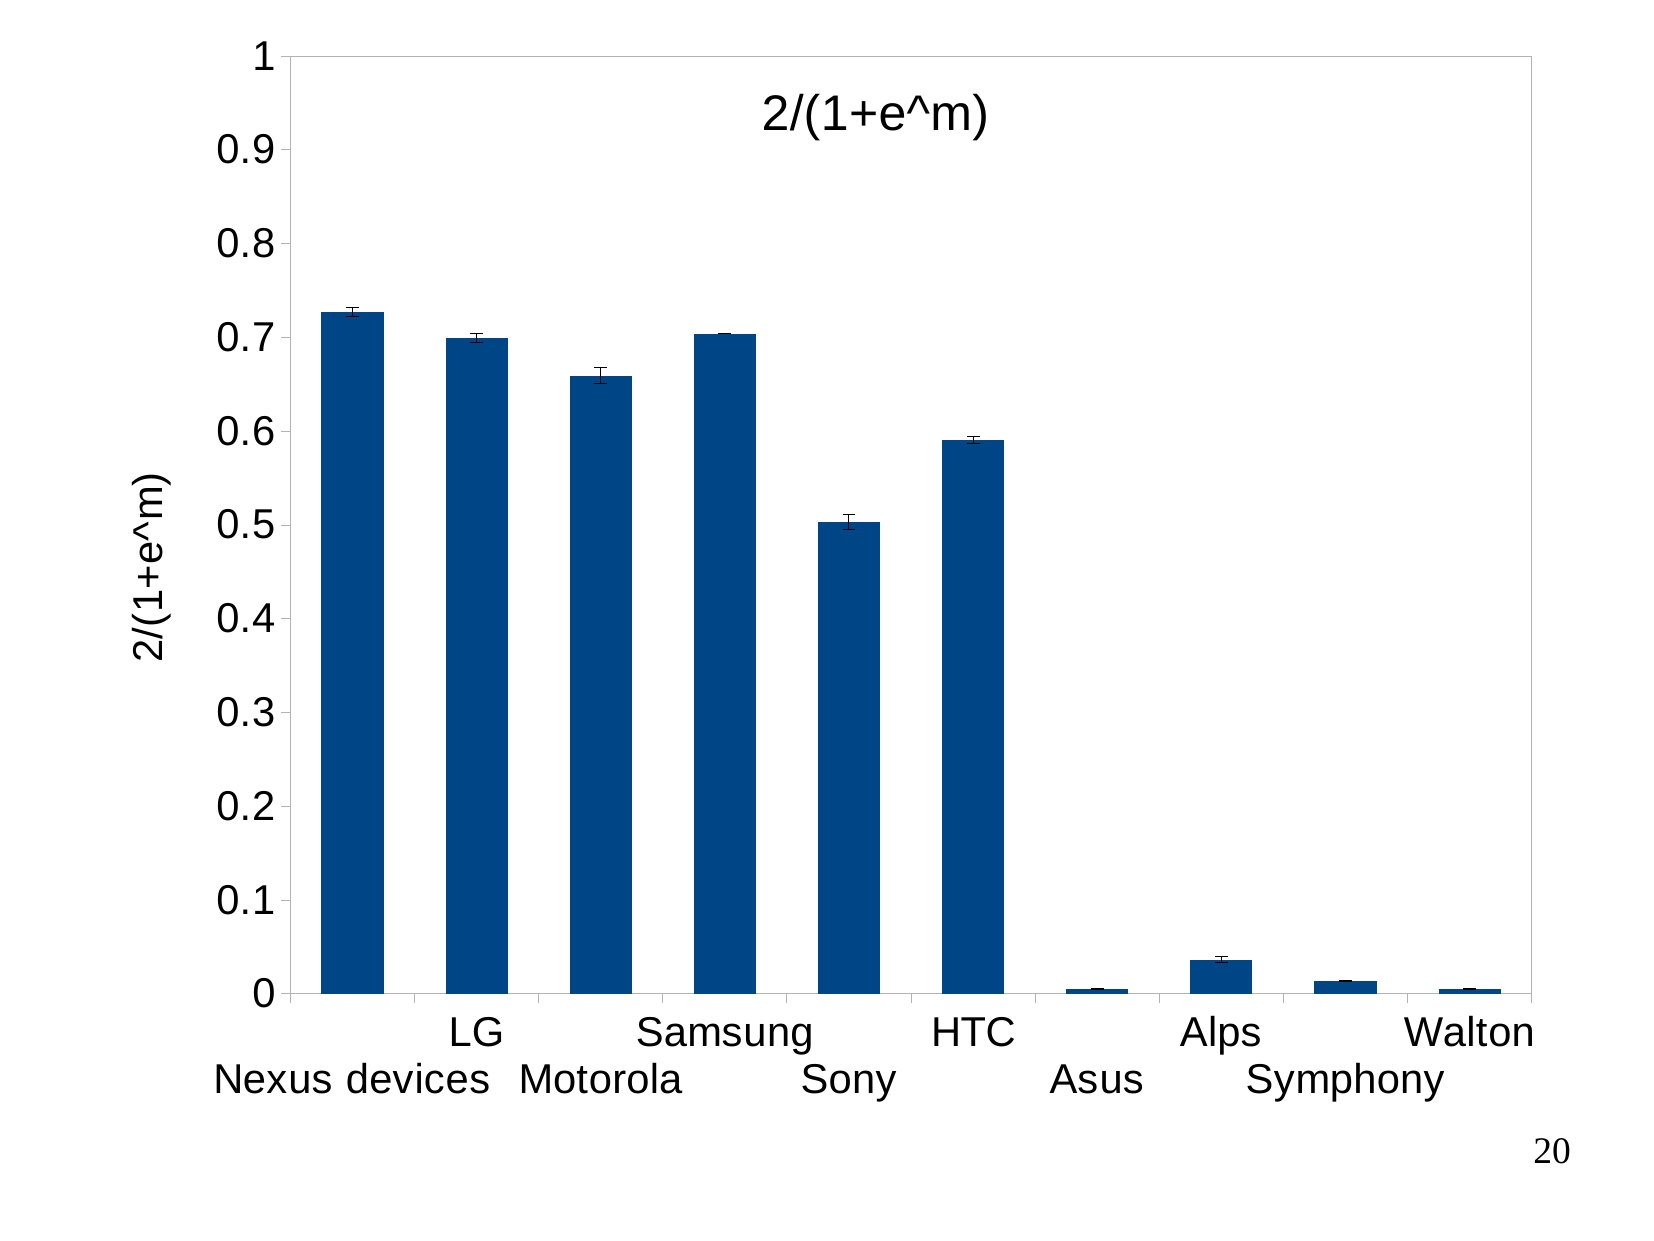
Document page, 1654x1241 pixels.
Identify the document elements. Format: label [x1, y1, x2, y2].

chart [88, 29, 1565, 1123]
